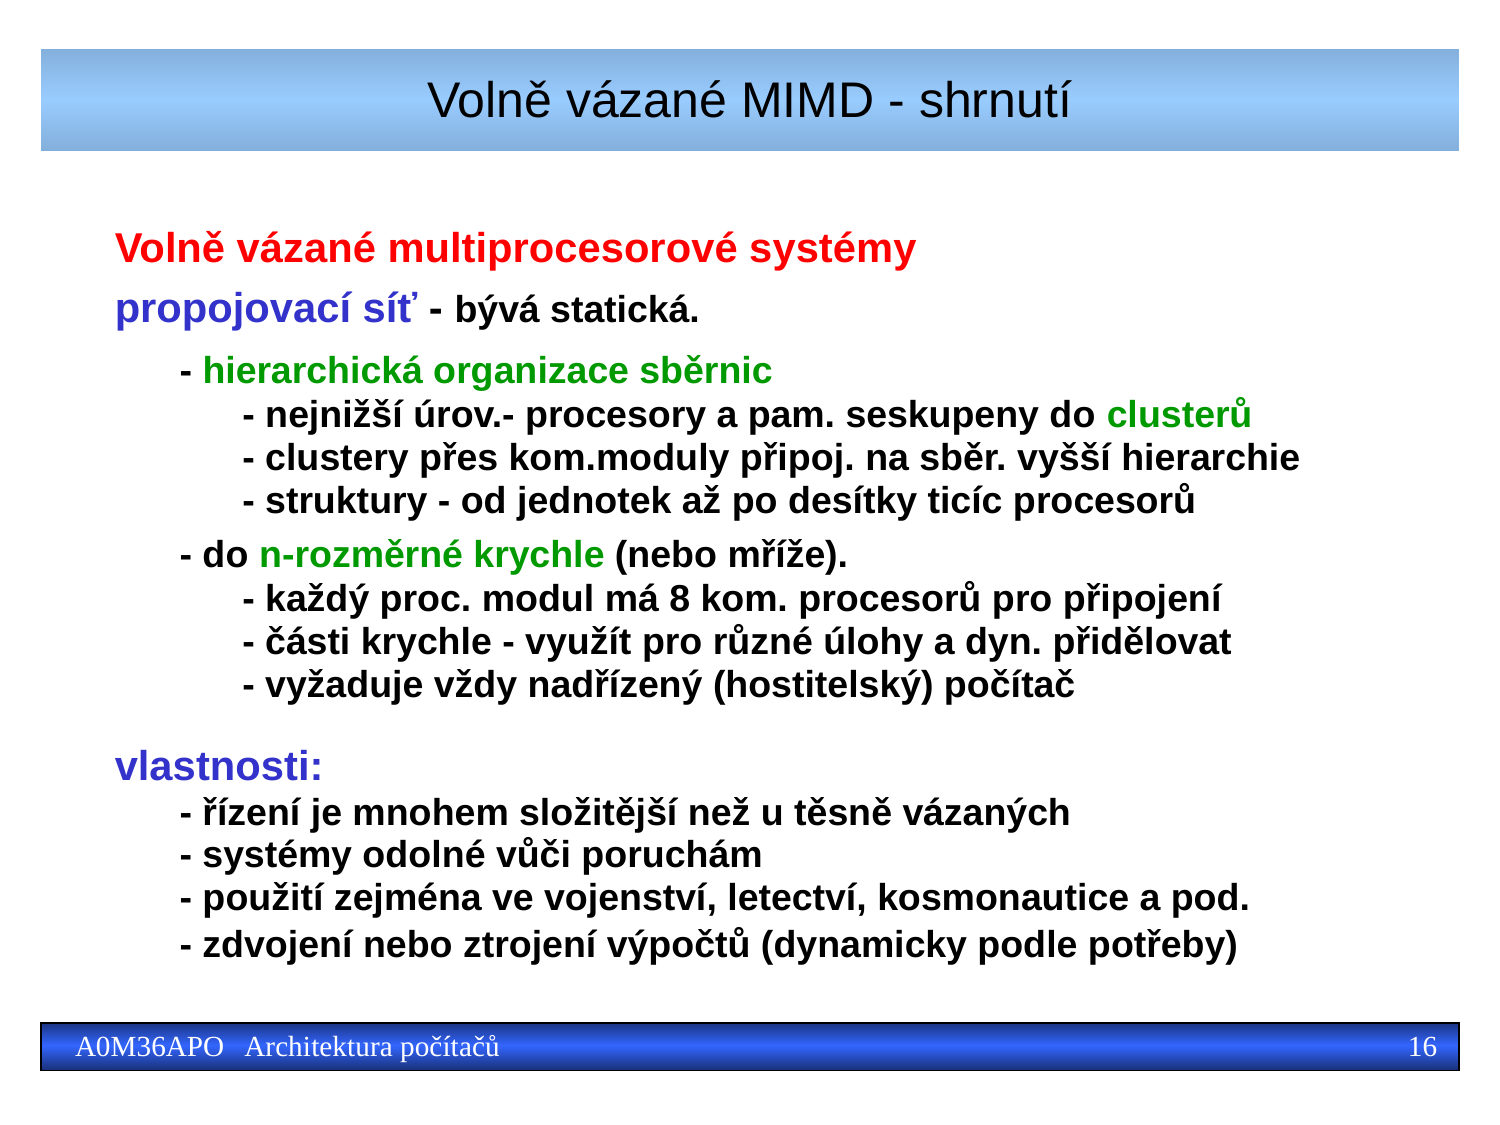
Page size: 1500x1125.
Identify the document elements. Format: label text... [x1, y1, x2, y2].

text_box Volně vázané multiprocesorové systémy propojovací síť - bývá statická. - hierarchická organizace sběrnic - nejnižší úrov.- procesory a pam. seskupeny do clusterů - clustery přes kom.moduly připoj. na sběr. vyšší hierarchie - struktury - od jednotek až po desítky ticíc procesorů - do n-rozměrné krychle (nebo mříže). - každý proc. modul má 8 kom. procesorů pro připojení - části krychle - využít pro různé úlohy a dyn. přidělovat - vyžaduje vždy nadřízený (hostitelský) počítač vlastnosti: - řízení je mnohem složitější než u těsně vázaných - systémy odolné vůči poruchám - použití zejména ve vojenství, letectví, kosmonautice a pod. - zdvojení nebo ztrojení výpočtů (dynamicky podle potřeby) [99, 212, 1413, 1038]
title Volně vázané MIMD - shrnutí [41, 49, 1459, 151]
